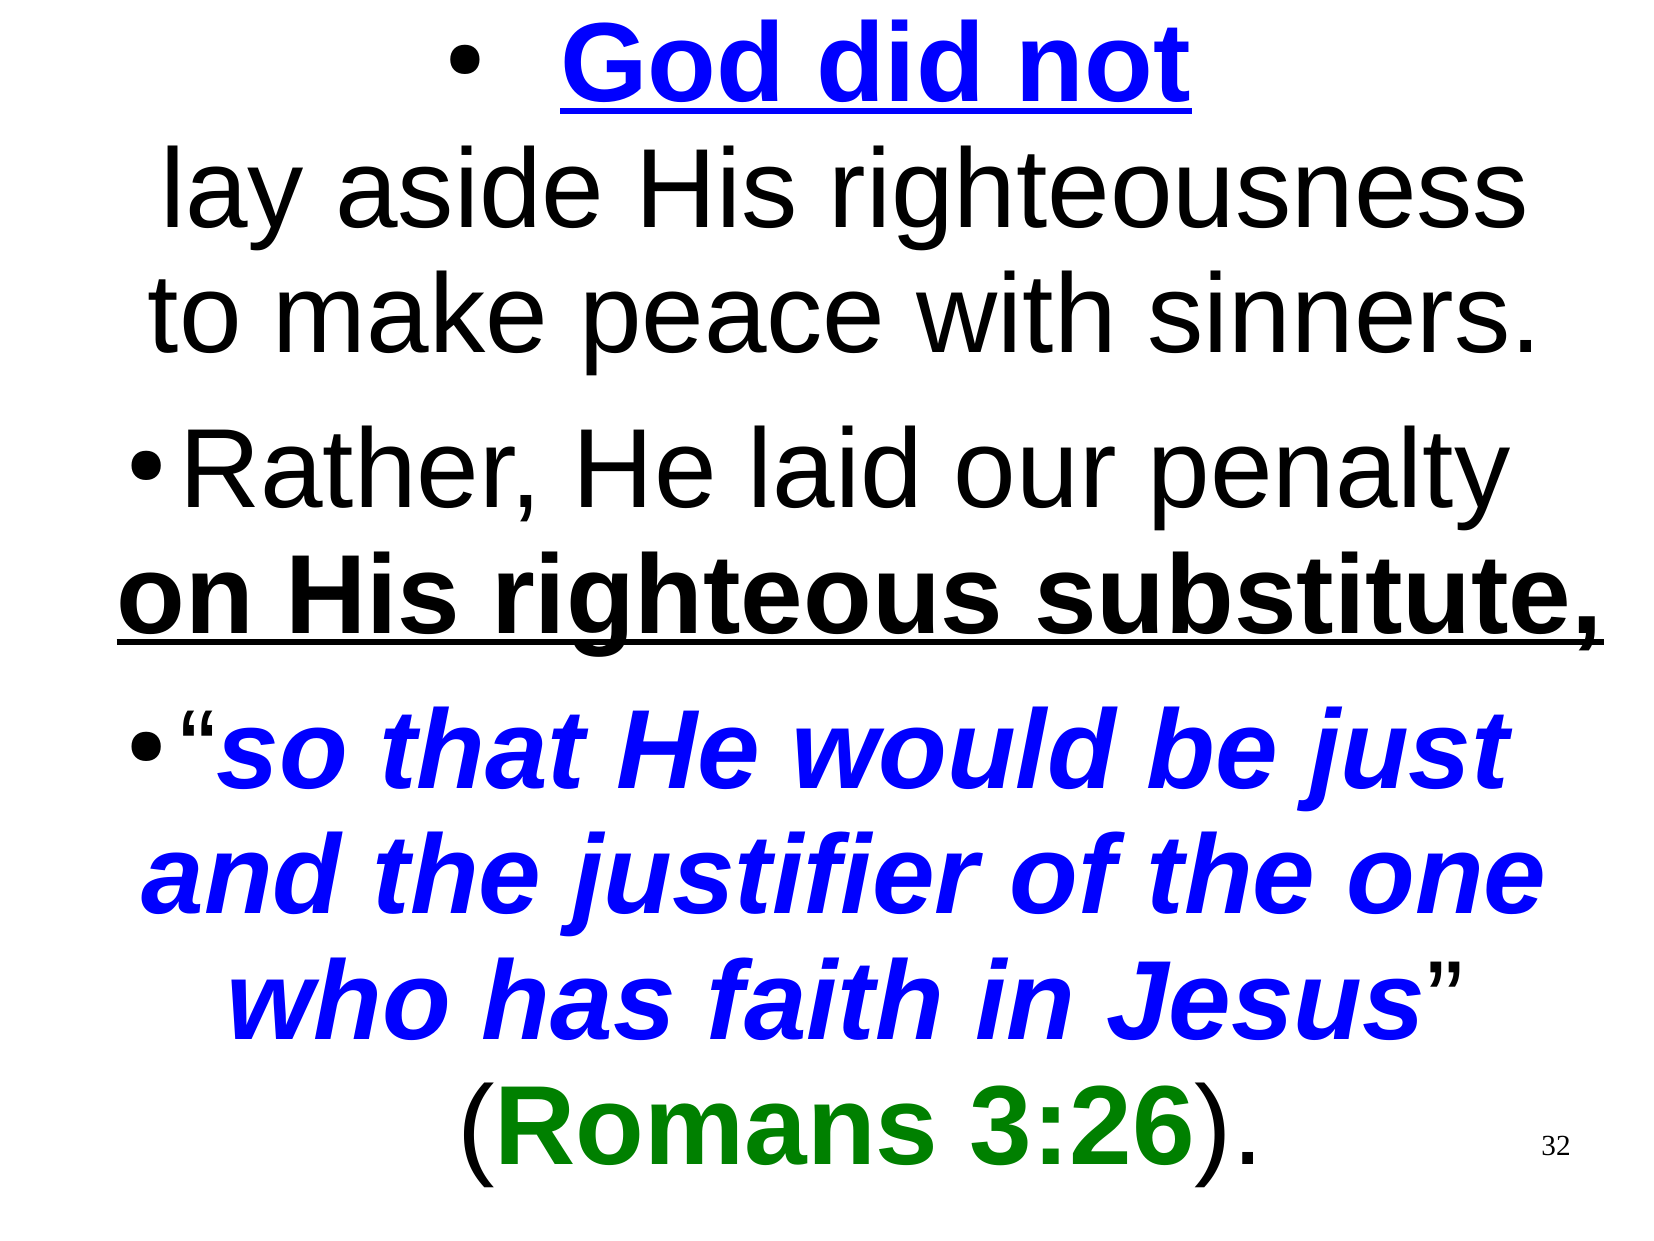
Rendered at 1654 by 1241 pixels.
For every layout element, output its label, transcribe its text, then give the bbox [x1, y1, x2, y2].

list God did not lay aside His righteousness to make peace with sinners. Rather, He laid our penalty on His righteous substitute, “so that He would be just and the justifier of the one who has faith in Jesus” (Romans 3:26). [37, 0, 1613, 1238]
